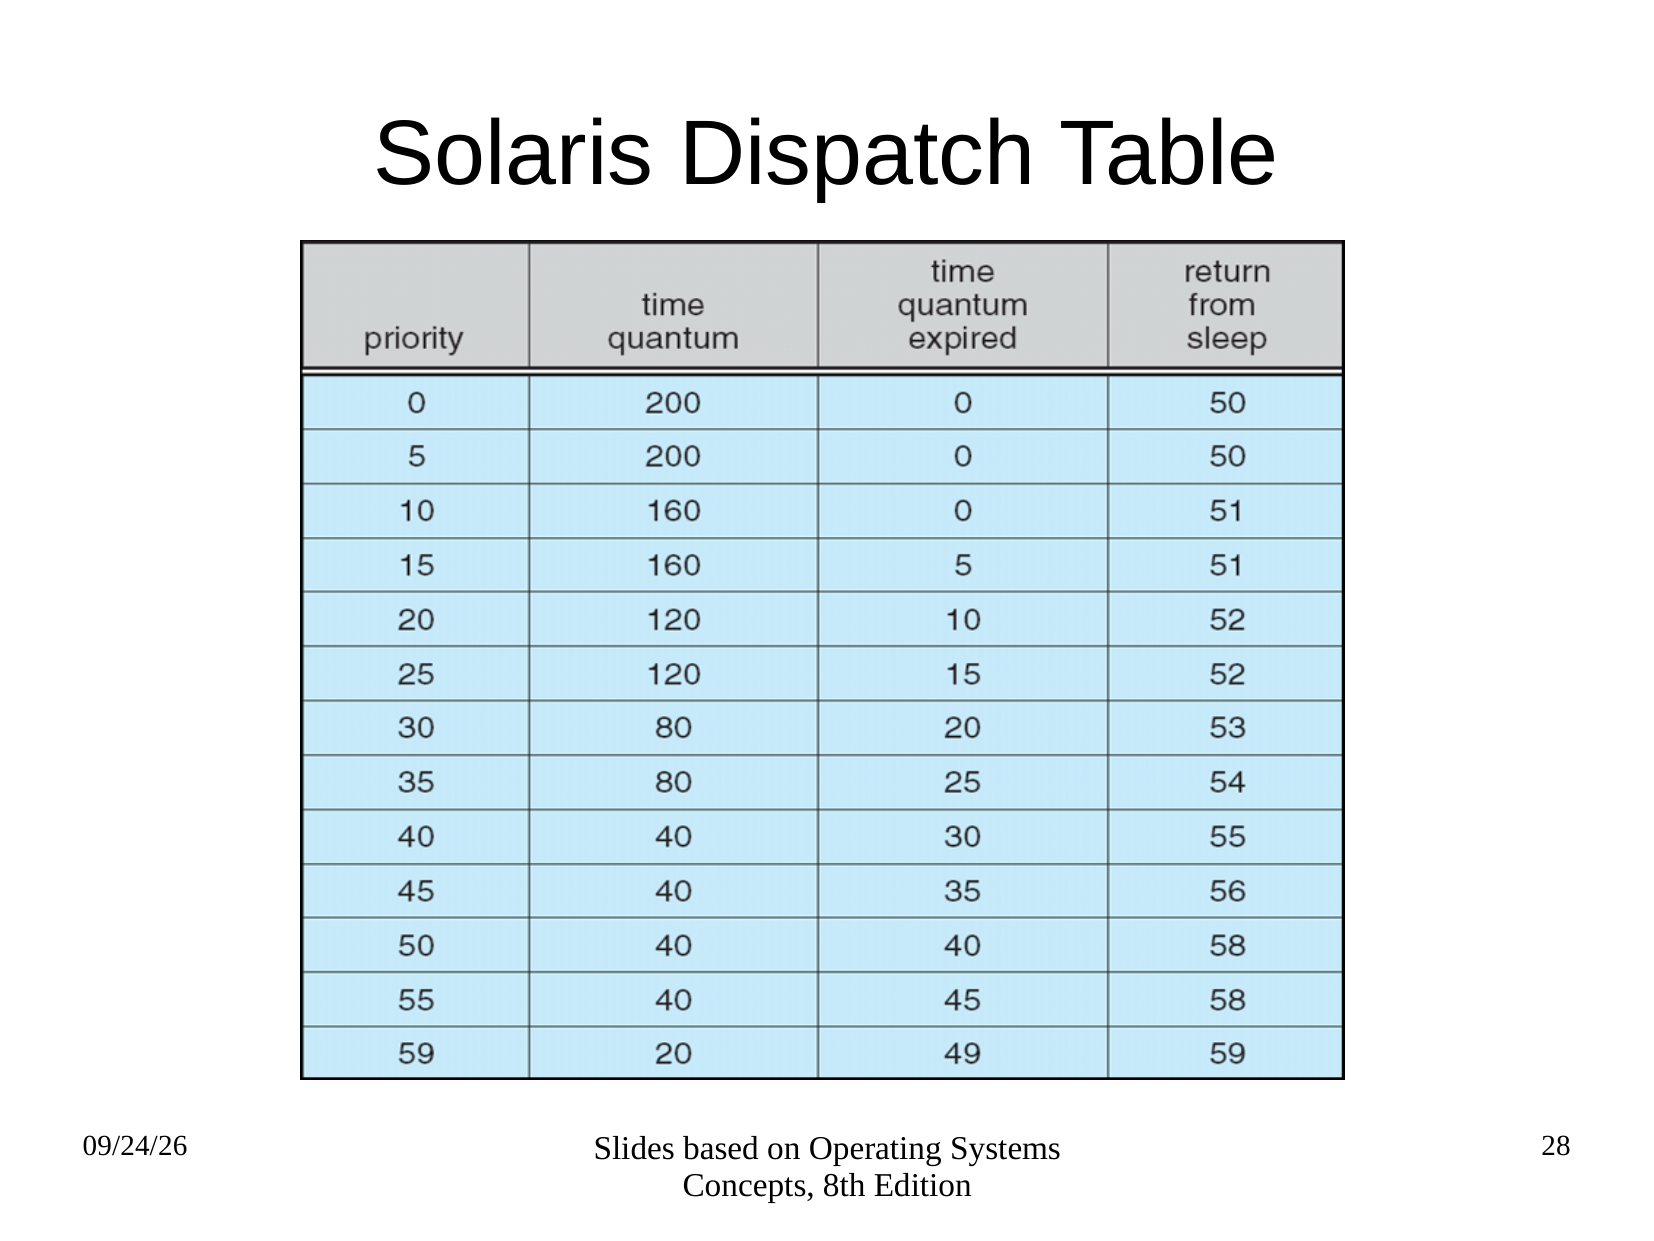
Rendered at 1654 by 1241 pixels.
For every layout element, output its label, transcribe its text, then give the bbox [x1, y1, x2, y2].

title Solaris Dispatch Table [82, 49, 1571, 257]
picture [300, 240, 1345, 1081]
